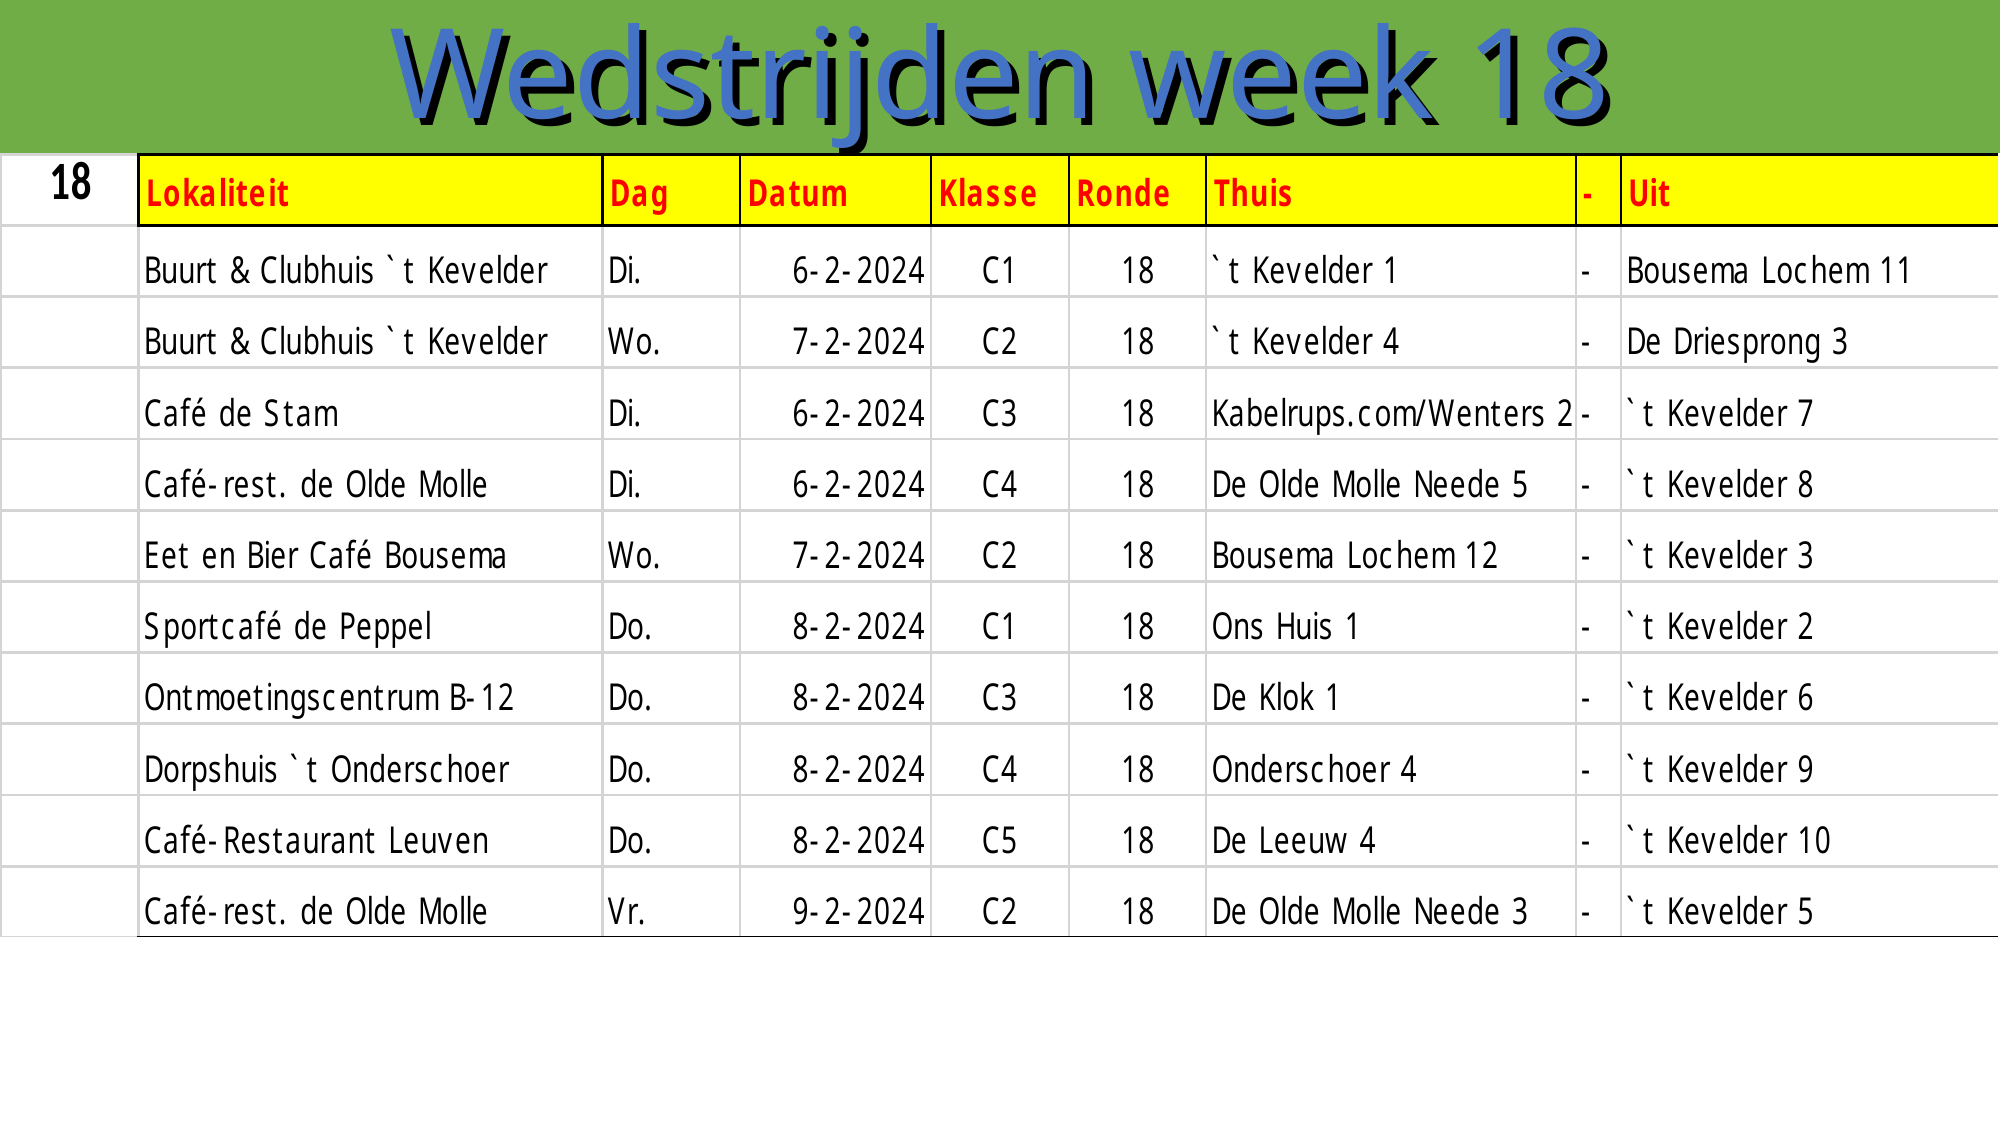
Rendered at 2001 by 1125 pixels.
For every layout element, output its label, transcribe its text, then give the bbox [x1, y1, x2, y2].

picture [0, 152, 2000, 939]
title Wedstrijden week 18 [0, 0, 2000, 152]
